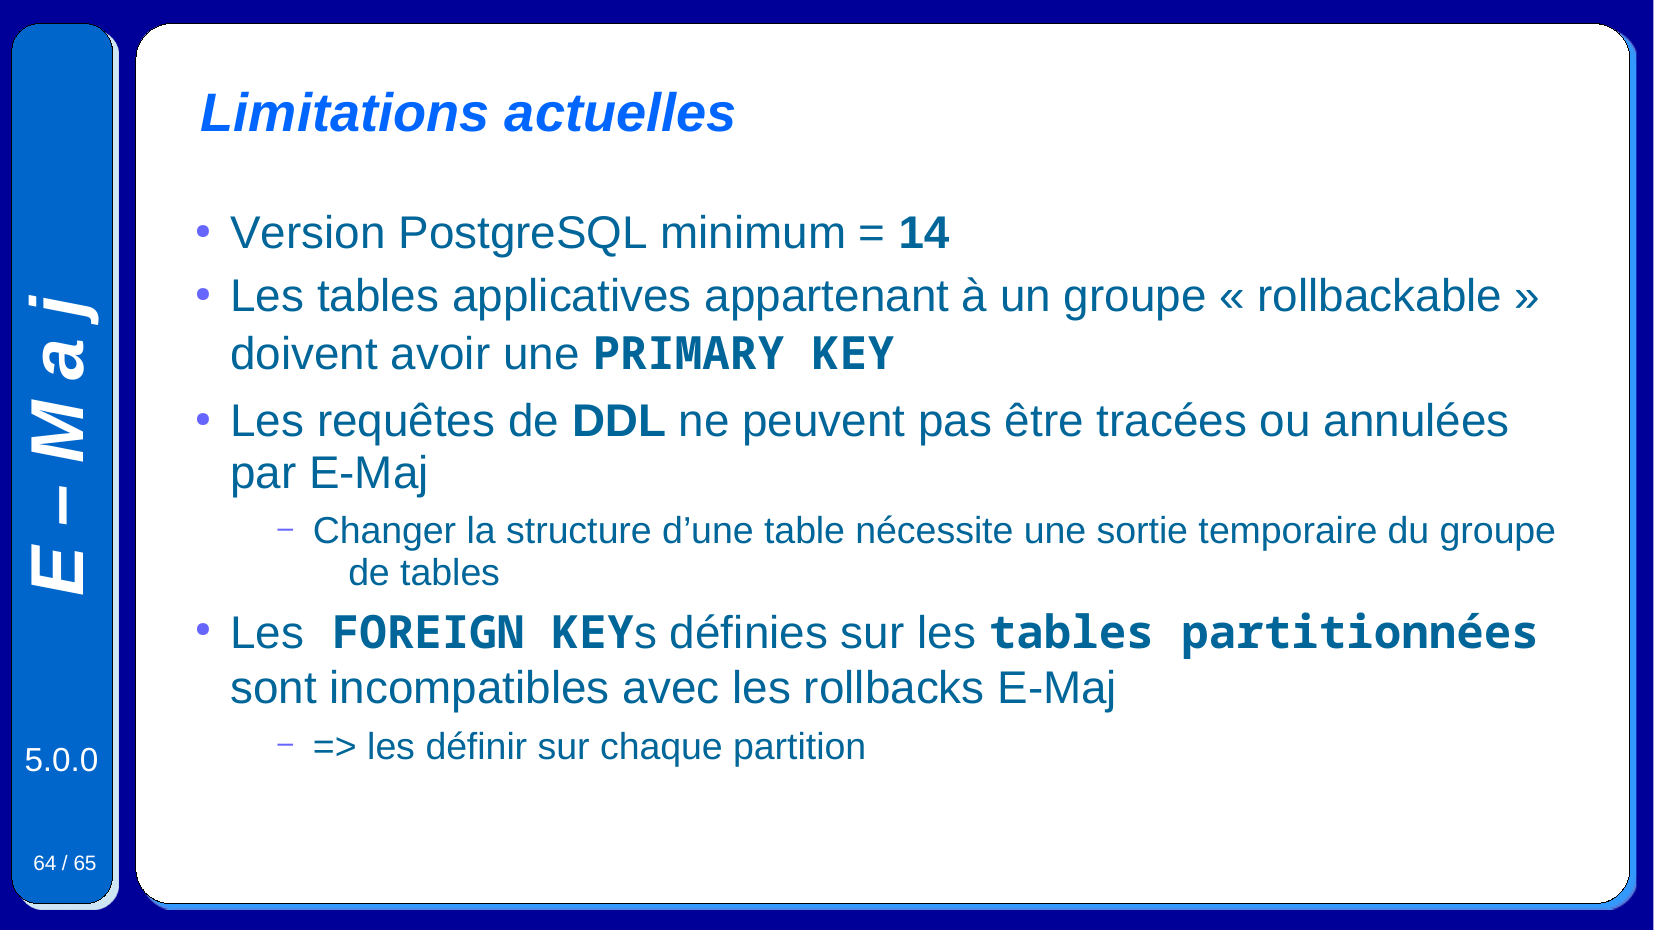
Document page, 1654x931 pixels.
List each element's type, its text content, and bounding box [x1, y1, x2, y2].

title Limitations actuelles [200, 34, 1575, 191]
list Version PostgreSQL minimum = 14 Les tables applicatives appartenant à un groupe « rollbackable » doivent avoir une PRIMARY KEY Les requêtes de DDL ne peuvent pas être tracées ou annulées par E-Maj Changer la structure d’une table nécessite une sortie temporaire du groupe de tables Les FOREIGN KEYs définies sur les tables partitionnées sont incompatibles avec les rollbacks E-Maj => les définir sur chaque partition [177, 206, 1587, 827]
